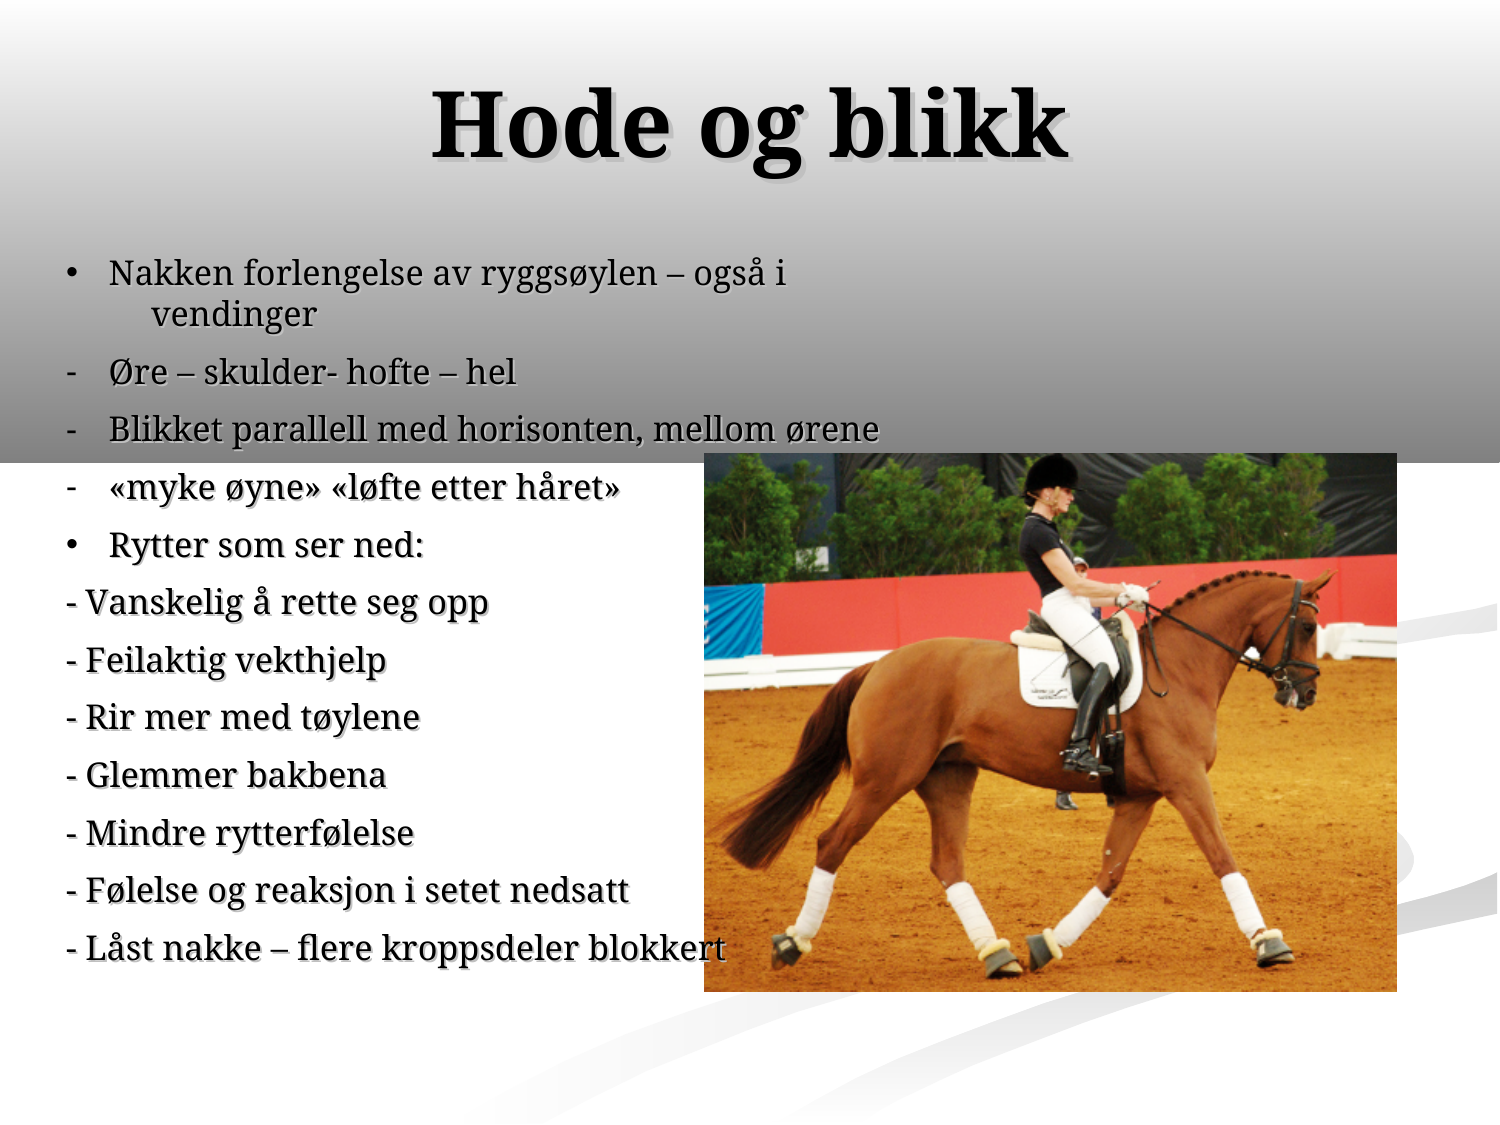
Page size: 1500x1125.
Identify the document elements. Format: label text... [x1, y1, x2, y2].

title Hode og blikk [75, 57, 1425, 185]
picture [704, 453, 1397, 992]
list Nakken forlengelse av ryggsøylen – også i vendinger Øre – skulder- hofte – hel Blikket parallell med horisonten, mellom ørene «myke øyne» «løfte etter håret» Rytter som ser ned: - Vanskelig å rette seg opp - Feilaktig vekthjelp - Rir mer med tøylene - Glemmer bakbena - Mindre rytterfølelse - Følelse og reaksjon i setet nedsatt - Låst nakke – flere kroppsdeler blokkert [51, 261, 924, 958]
